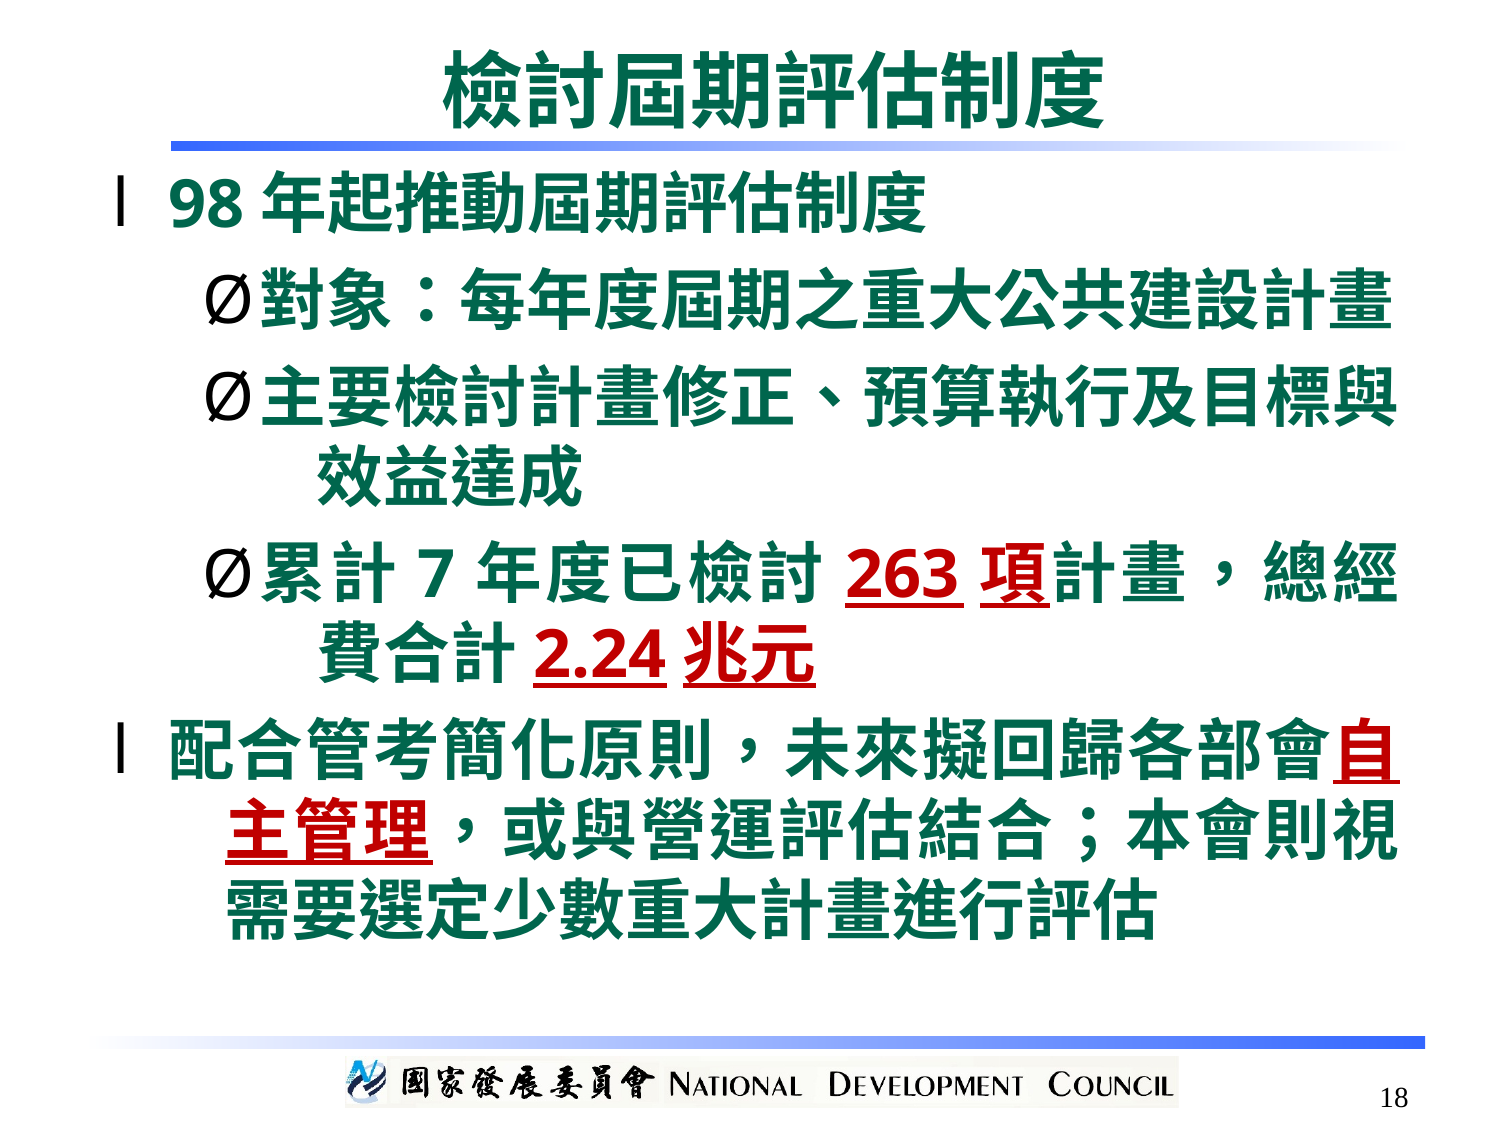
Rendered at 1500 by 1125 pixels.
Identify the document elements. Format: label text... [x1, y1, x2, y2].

text_box 18 [1364, 1070, 1490, 1106]
title 檢討屆期評估制度 [171, 31, 1377, 141]
list 98年起推動屆期評估制度 對象：每年度屆期之重大公共建設計畫 主要檢討計畫修正、預算執行及目標與效益達成 累計7年度已檢討263項計畫，總經費合計2.24兆元 配合管考簡化原則，未來擬回歸各部會自主管理，或與營運評估結合；本會則視需要選定少數重大計畫進行評估 [112, 160, 1400, 976]
